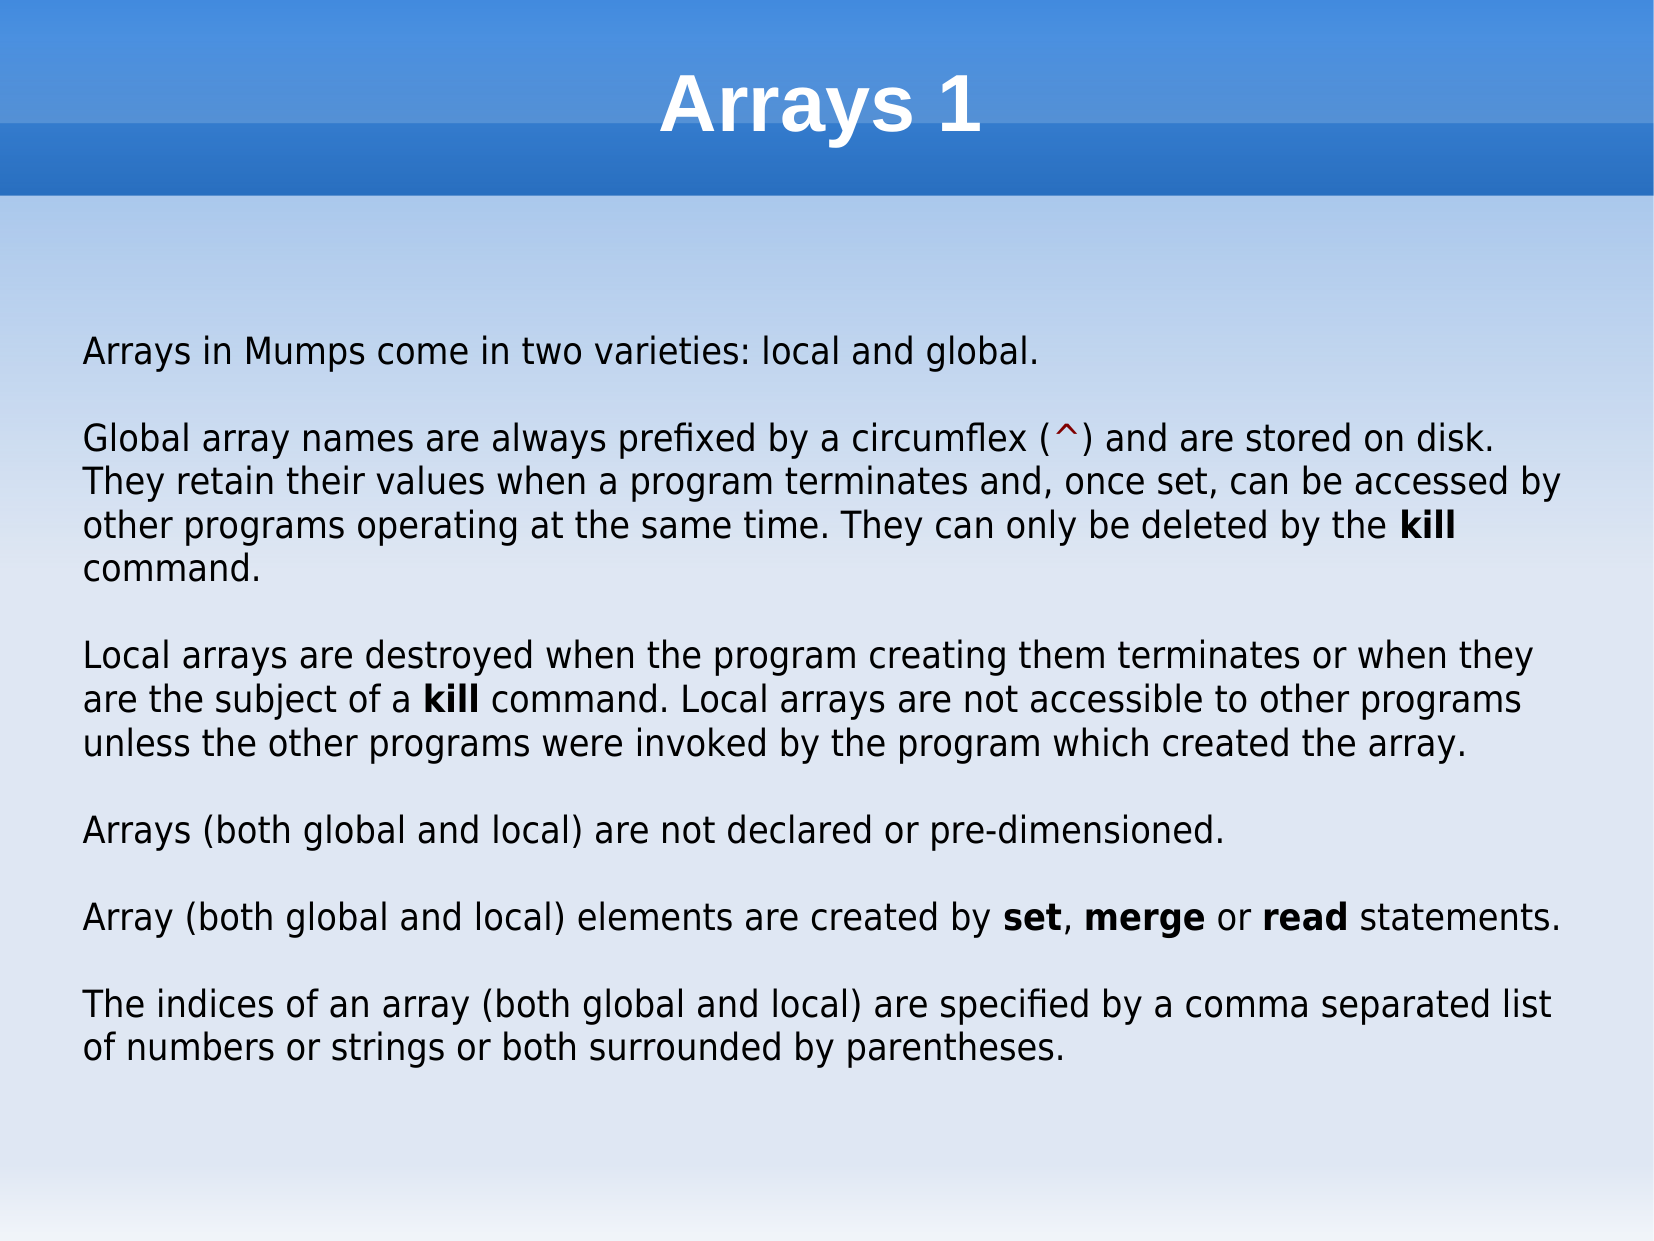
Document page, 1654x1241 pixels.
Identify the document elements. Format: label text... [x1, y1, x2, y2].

title Arrays 1 [76, 0, 1565, 208]
subtitle Arrays in Mumps come in two varieties: local and global. Global array names are always prefixed by a circumflex (^) and are stored on disk. They retain their values when a program terminates and, once set, can be accessed by other programs operating at the same time. They can only be deleted by the kill command. Local arrays are destroyed when the program creating them terminates or when they are the subject of a kill command. Local arrays are not accessible to other programs unless the other programs were invoked by the program which created the array. Arrays (both global and local) are not declared or pre-dimensioned. Array (both global and local) elements are created by set, merge or read statements. The indices of an array (both global and local) are specified by a comma separated list of numbers or strings or both surrounded by parentheses. [82, 257, 1571, 1142]
picture [0, 0, 1654, 1241]
